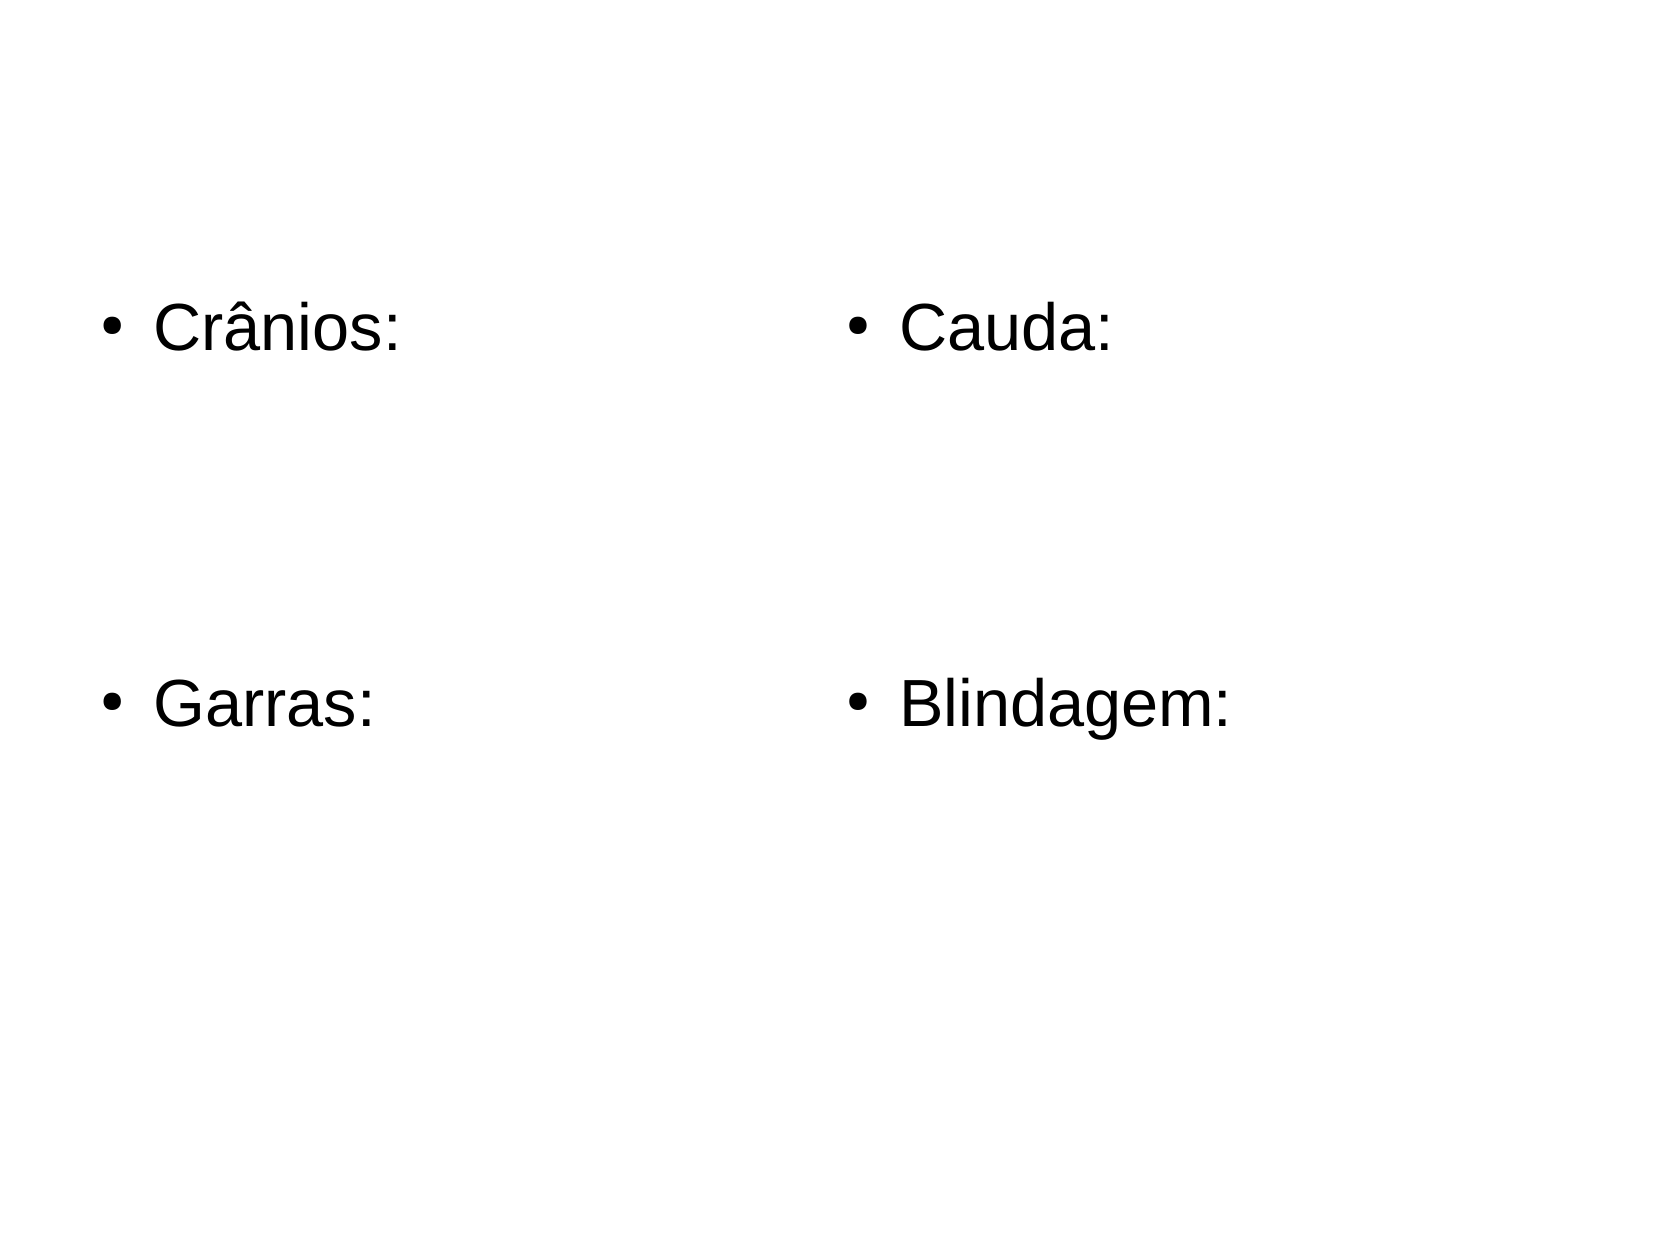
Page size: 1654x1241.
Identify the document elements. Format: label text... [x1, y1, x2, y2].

list Blindagem: [828, 665, 1539, 1009]
list Garras: [82, 665, 793, 1009]
list Crânios: [82, 290, 793, 634]
list Cauda: [828, 290, 1539, 634]
